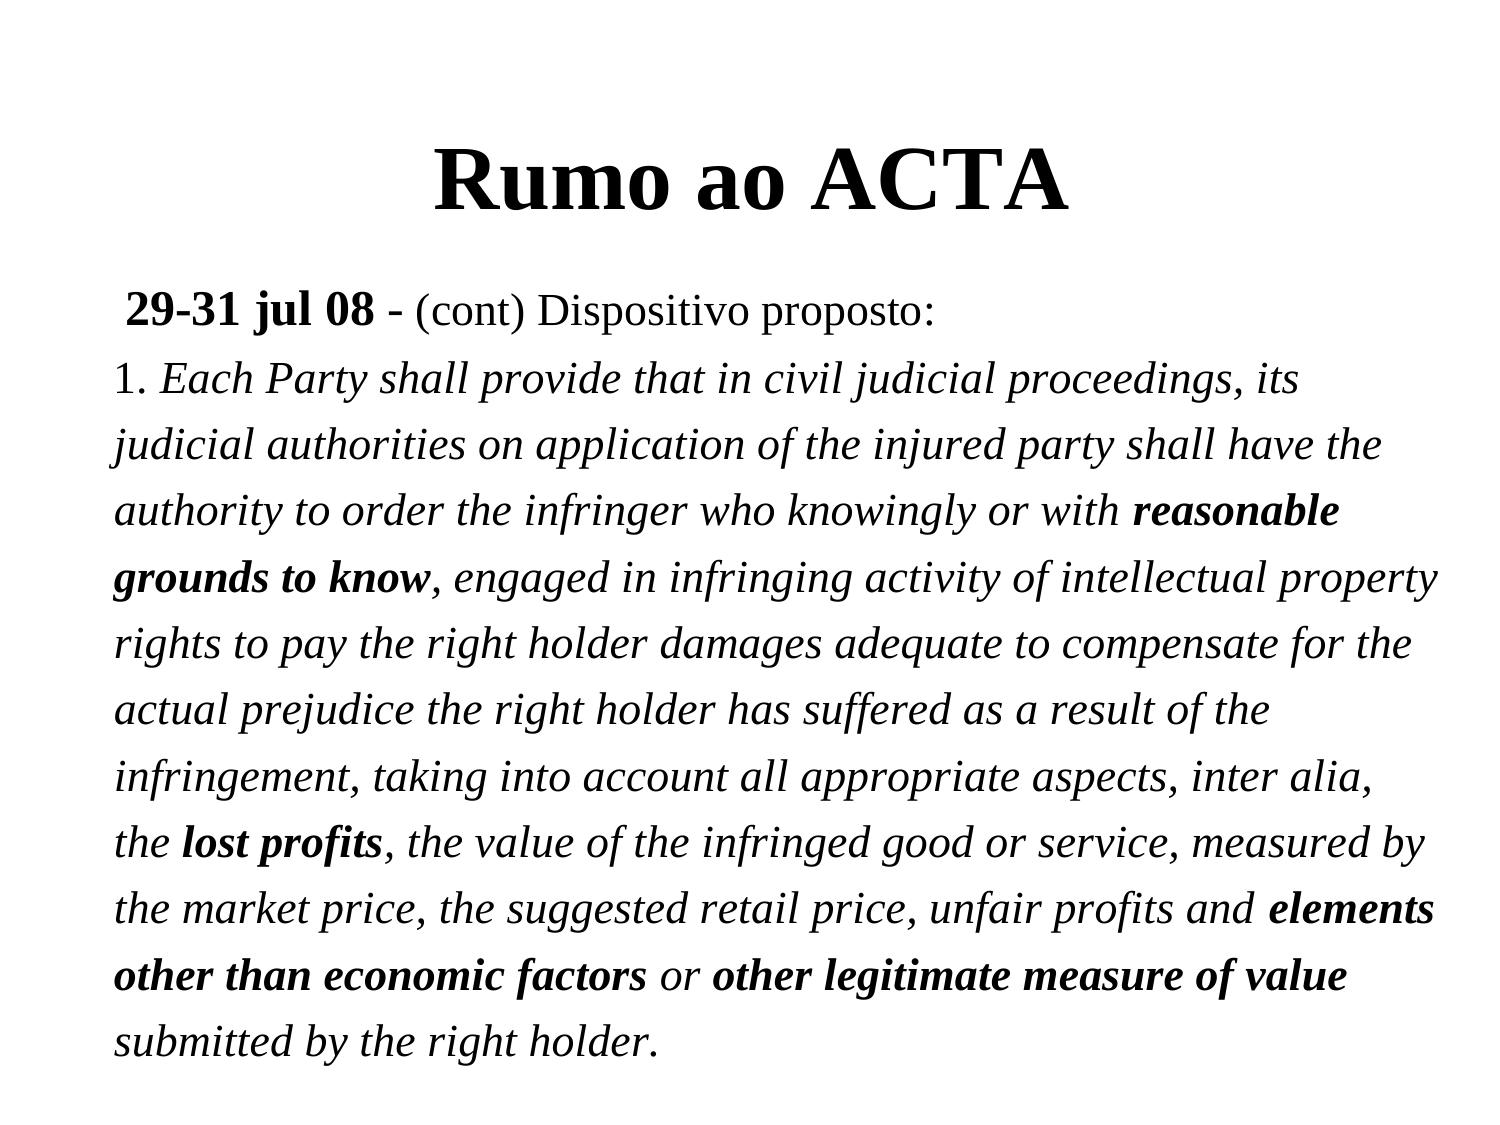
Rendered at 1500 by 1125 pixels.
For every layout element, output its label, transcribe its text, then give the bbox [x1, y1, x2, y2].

title Rumo ao ACTA [87, 52, 1416, 307]
text_box 29-31 jul 08 - (cont) Dispositivo proposto: 1. Each Party shall provide that in civil judicial proceedings, its judicial authorities on application of the injured party shall have the authority to order the infringer who knowingly or with reasonable grounds to know, engaged in infringing activity of intellectual property rights to pay the right holder damages adequate to compensate for the actual prejudice the right holder has suffered as a result of the infringement, taking into account all appropriate aspects, inter alia, the lost profits, the value of the infringed good or service, measured by the market price, the suggested retail price, unfair profits and elements other than economic factors or other legitimate measure of value submitted by the right holder. [98, 257, 1457, 1074]
